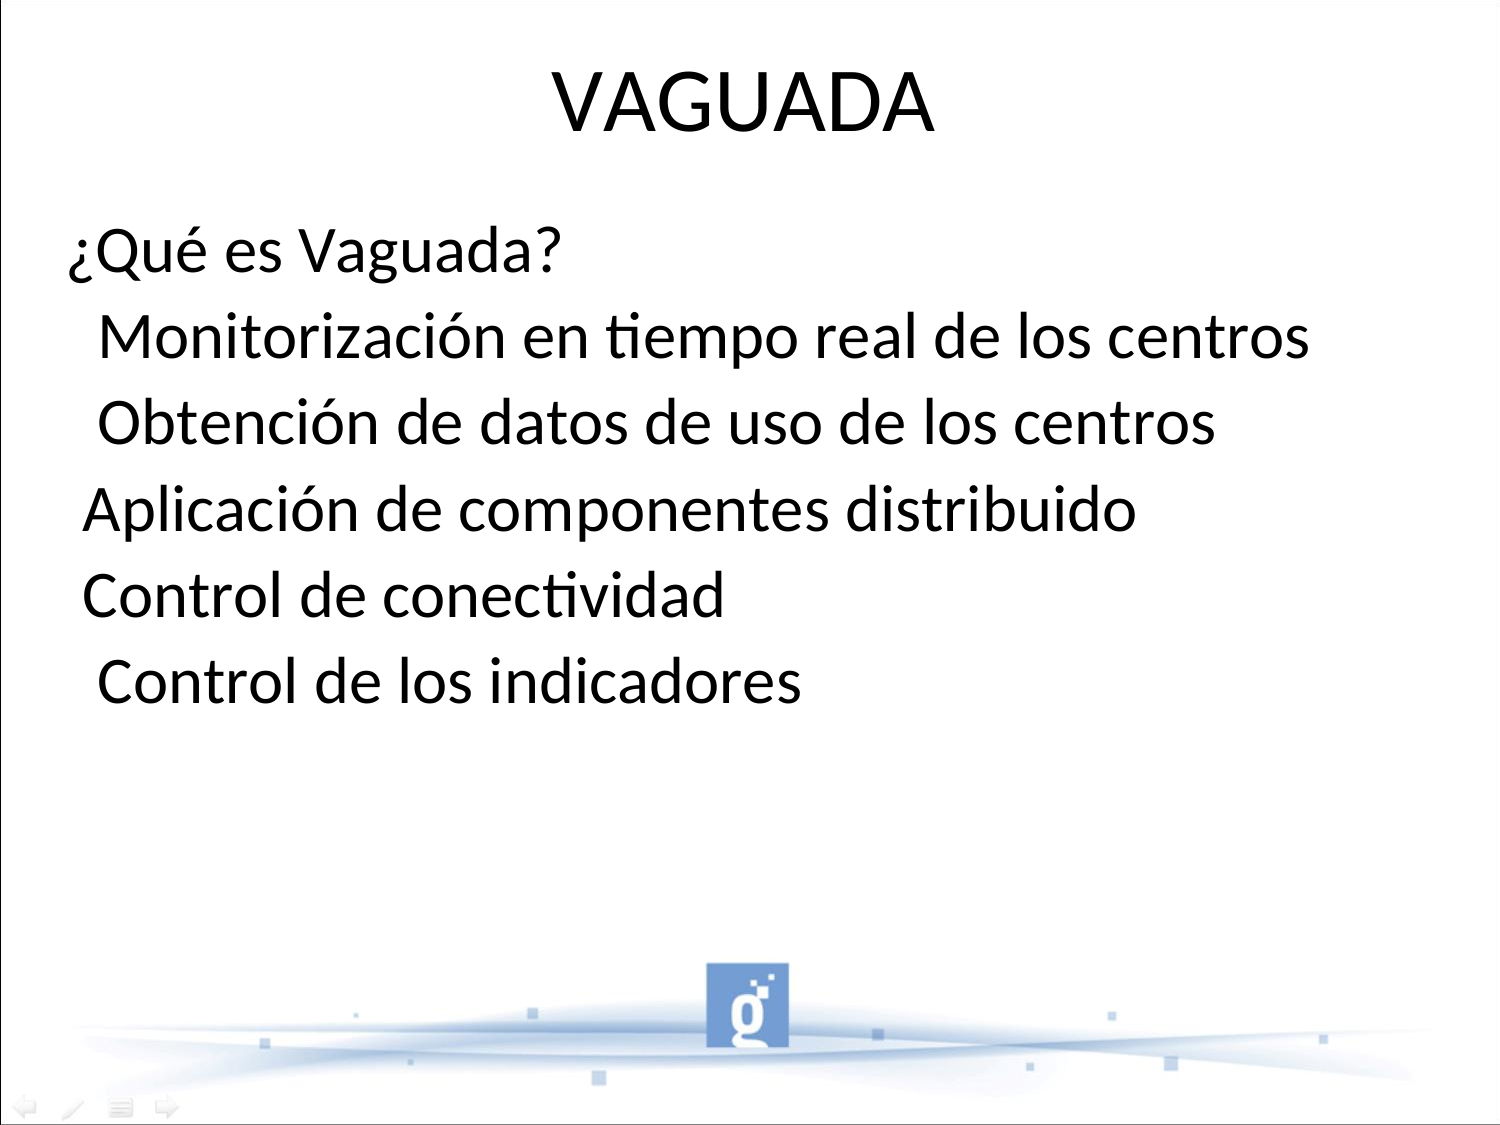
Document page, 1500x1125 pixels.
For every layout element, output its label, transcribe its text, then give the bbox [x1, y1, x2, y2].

title VAGUADA [0, 11, 1489, 204]
picture [0, 0, 1500, 1125]
list ¿Qué es Vaguada? Monitorización en tiempo real de los centros Obtención de datos de uso de los centros Aplicación de componentes distribuido Control de conectividad Control de los indicadores [64, 220, 1400, 1004]
